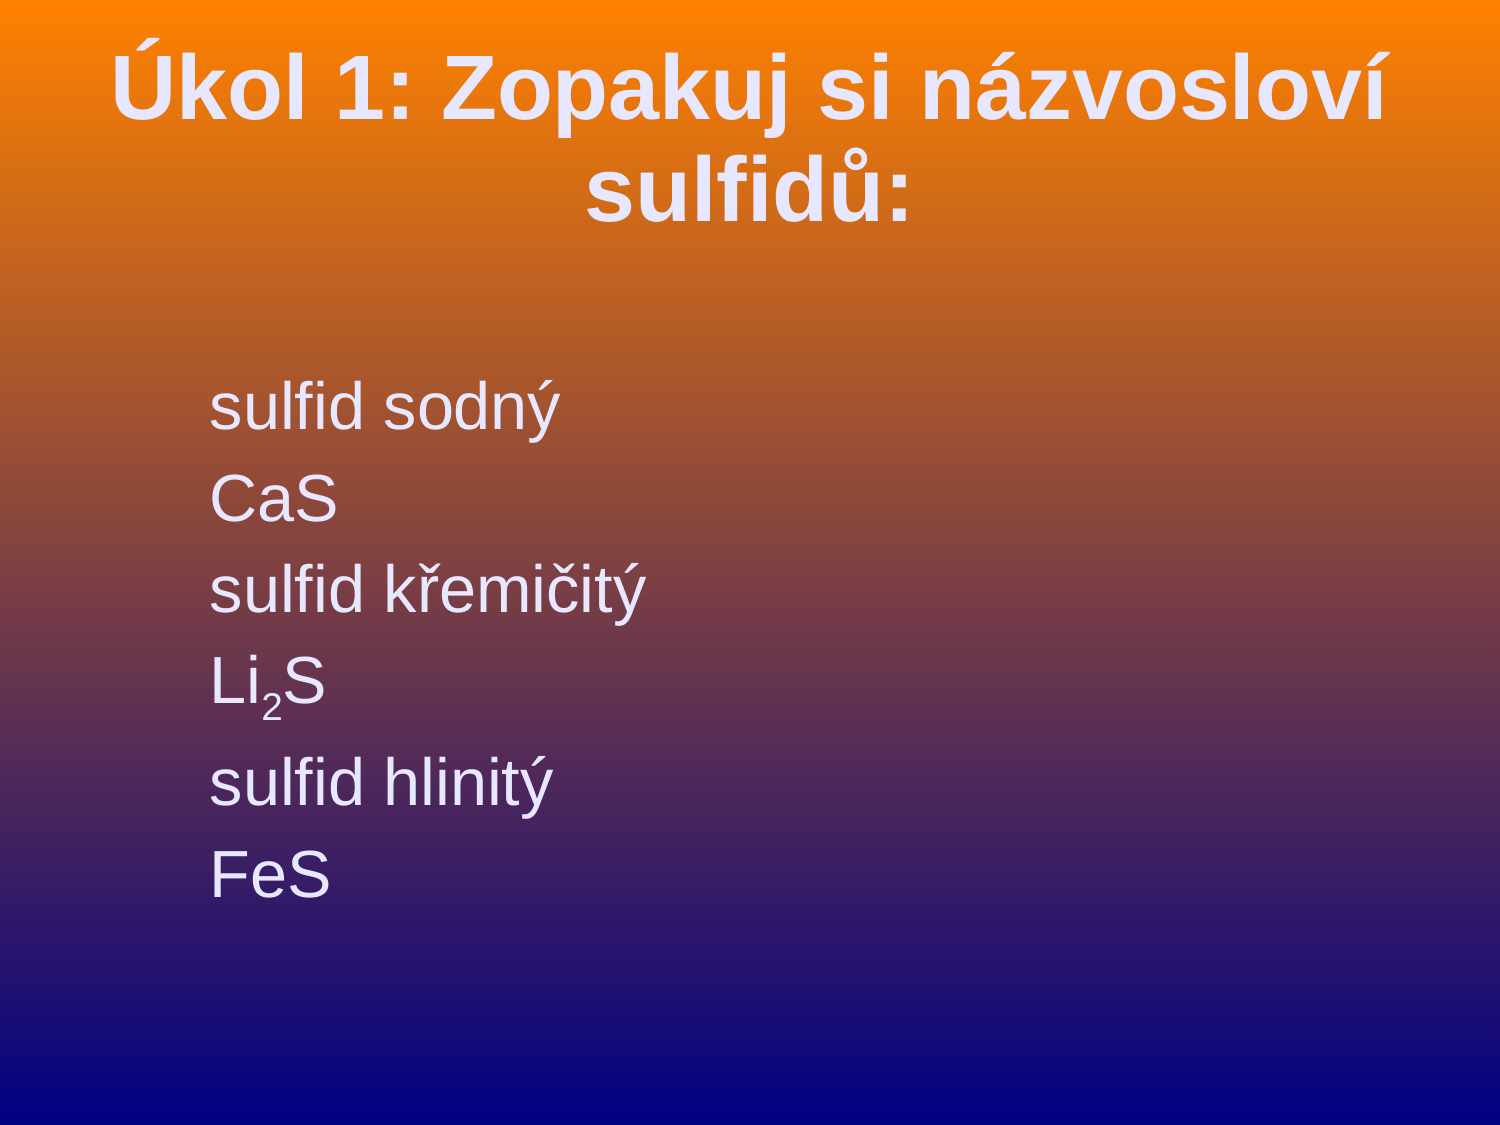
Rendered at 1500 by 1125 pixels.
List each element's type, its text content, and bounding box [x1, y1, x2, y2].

title Úkol 1: Zopakuj si názvosloví sulfidů: [75, 28, 1426, 249]
list sulfid sodný CaS sulfid křemičitý Li2S sulfid hlinitý FeS [194, 361, 1306, 965]
